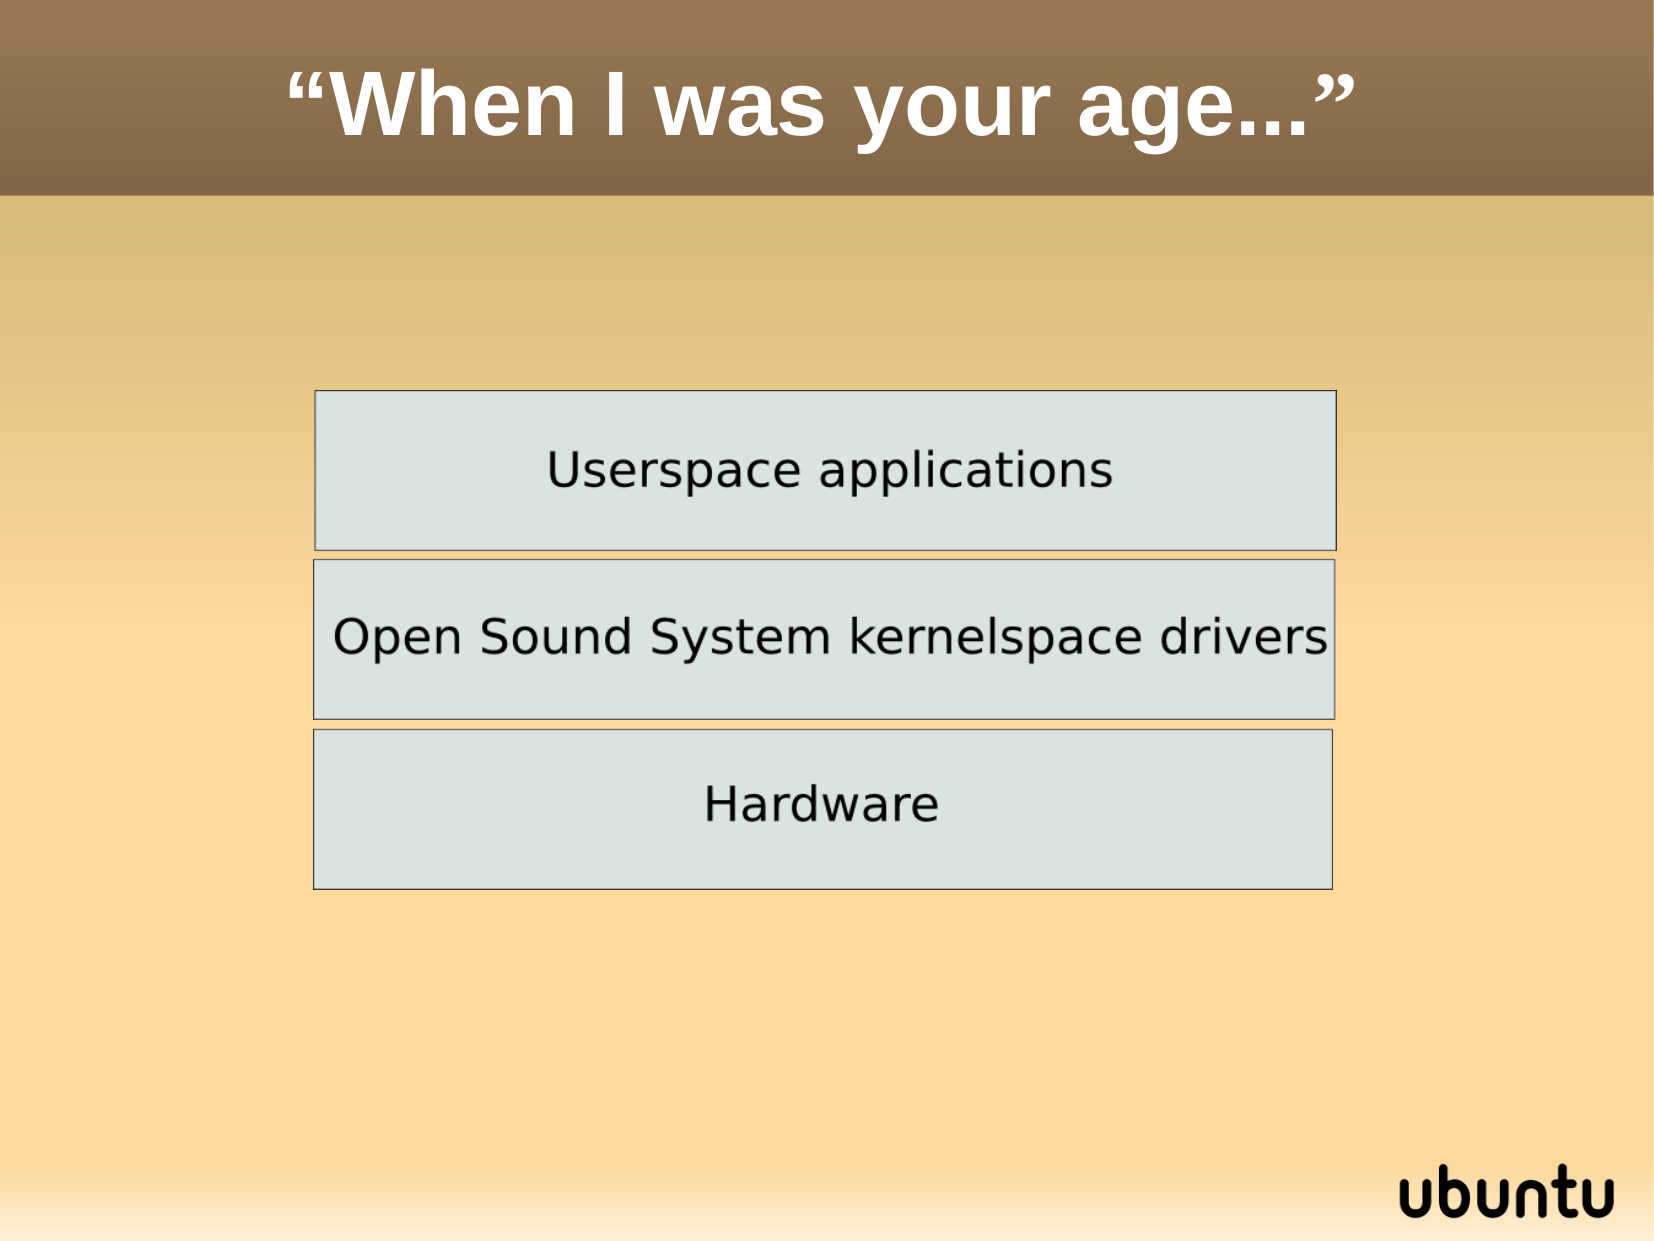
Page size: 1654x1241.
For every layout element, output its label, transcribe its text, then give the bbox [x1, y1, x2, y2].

title “When I was your age...” [76, 0, 1565, 208]
picture [0, 0, 1654, 1241]
